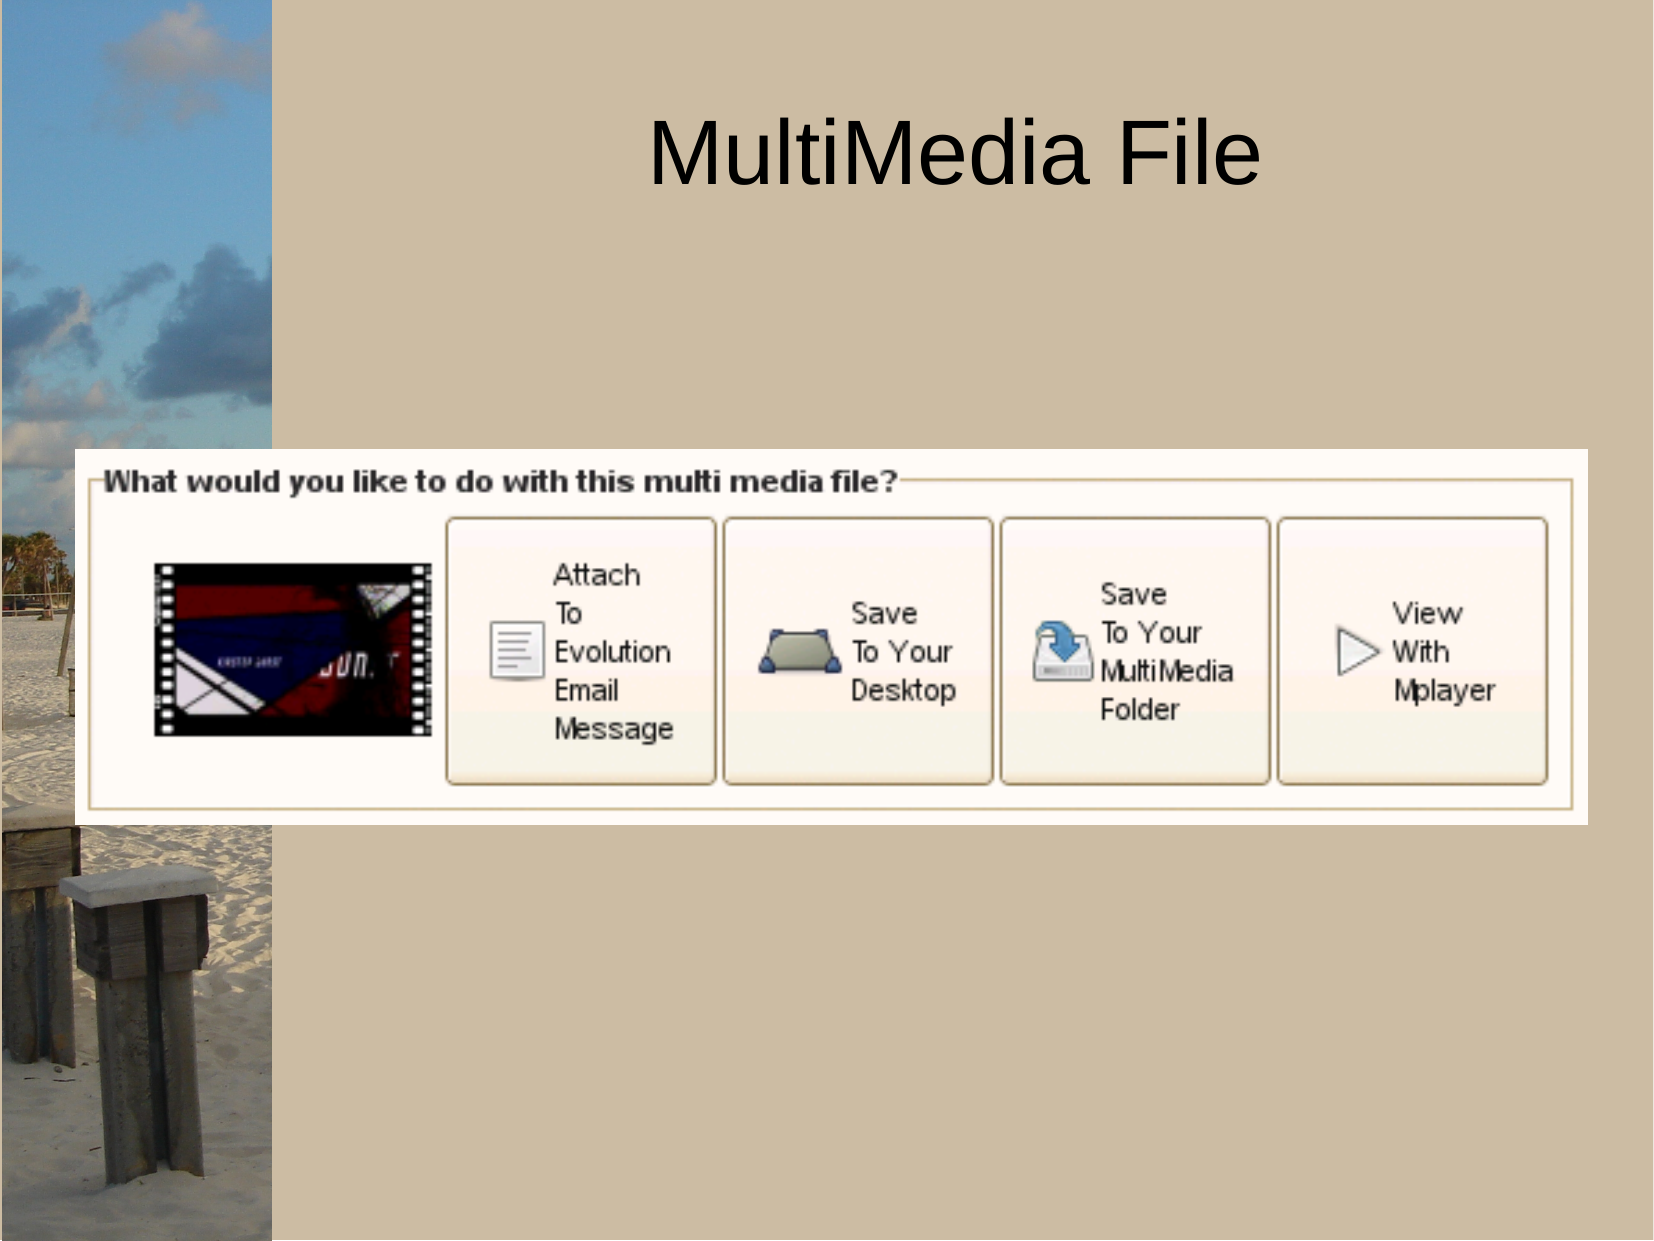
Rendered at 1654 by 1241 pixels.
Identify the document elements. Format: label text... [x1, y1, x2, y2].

picture [2, 0, 1588, 1241]
title MultiMedia File [300, 56, 1613, 250]
